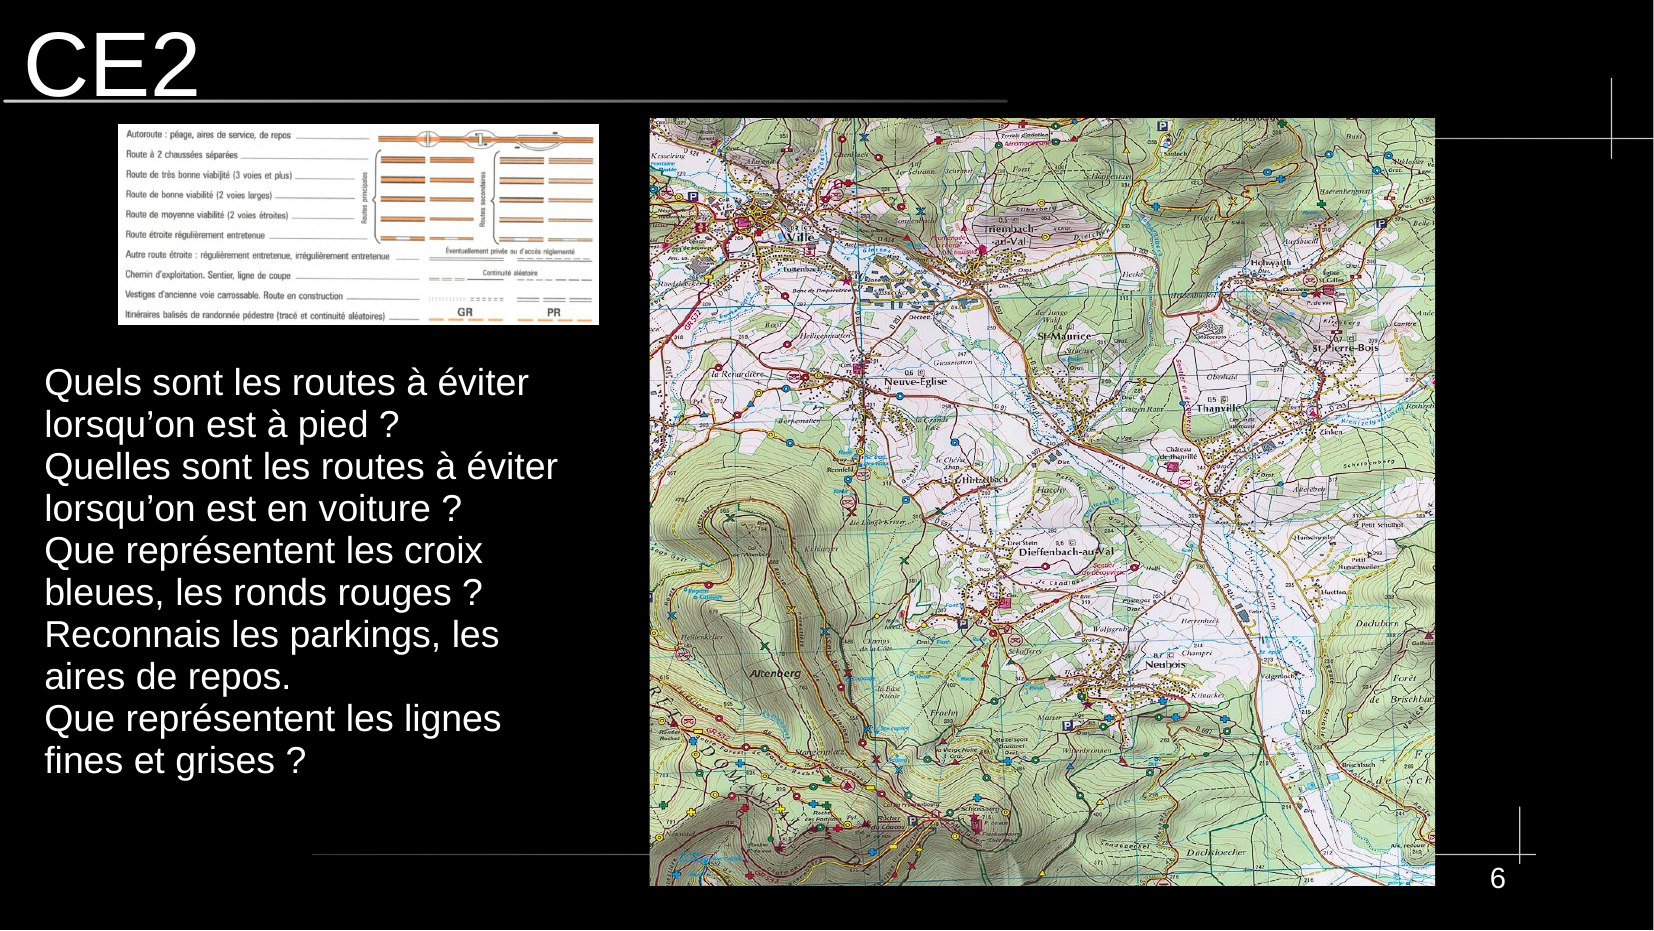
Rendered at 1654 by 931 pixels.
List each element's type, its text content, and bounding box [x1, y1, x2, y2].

picture [649, 118, 1436, 886]
text_box Quels sont les routes à éviter lorsqu’on est à pied ? Quelles sont les routes à éviter lorsqu’on est en voiture ? Que représentent les croix bleues, les ronds rouges ? Reconnais les parkings, les aires de repos. Que représentent les lignes fines et grises ? [29, 354, 591, 790]
title CE2 [23, 11, 1589, 119]
picture [118, 124, 599, 325]
